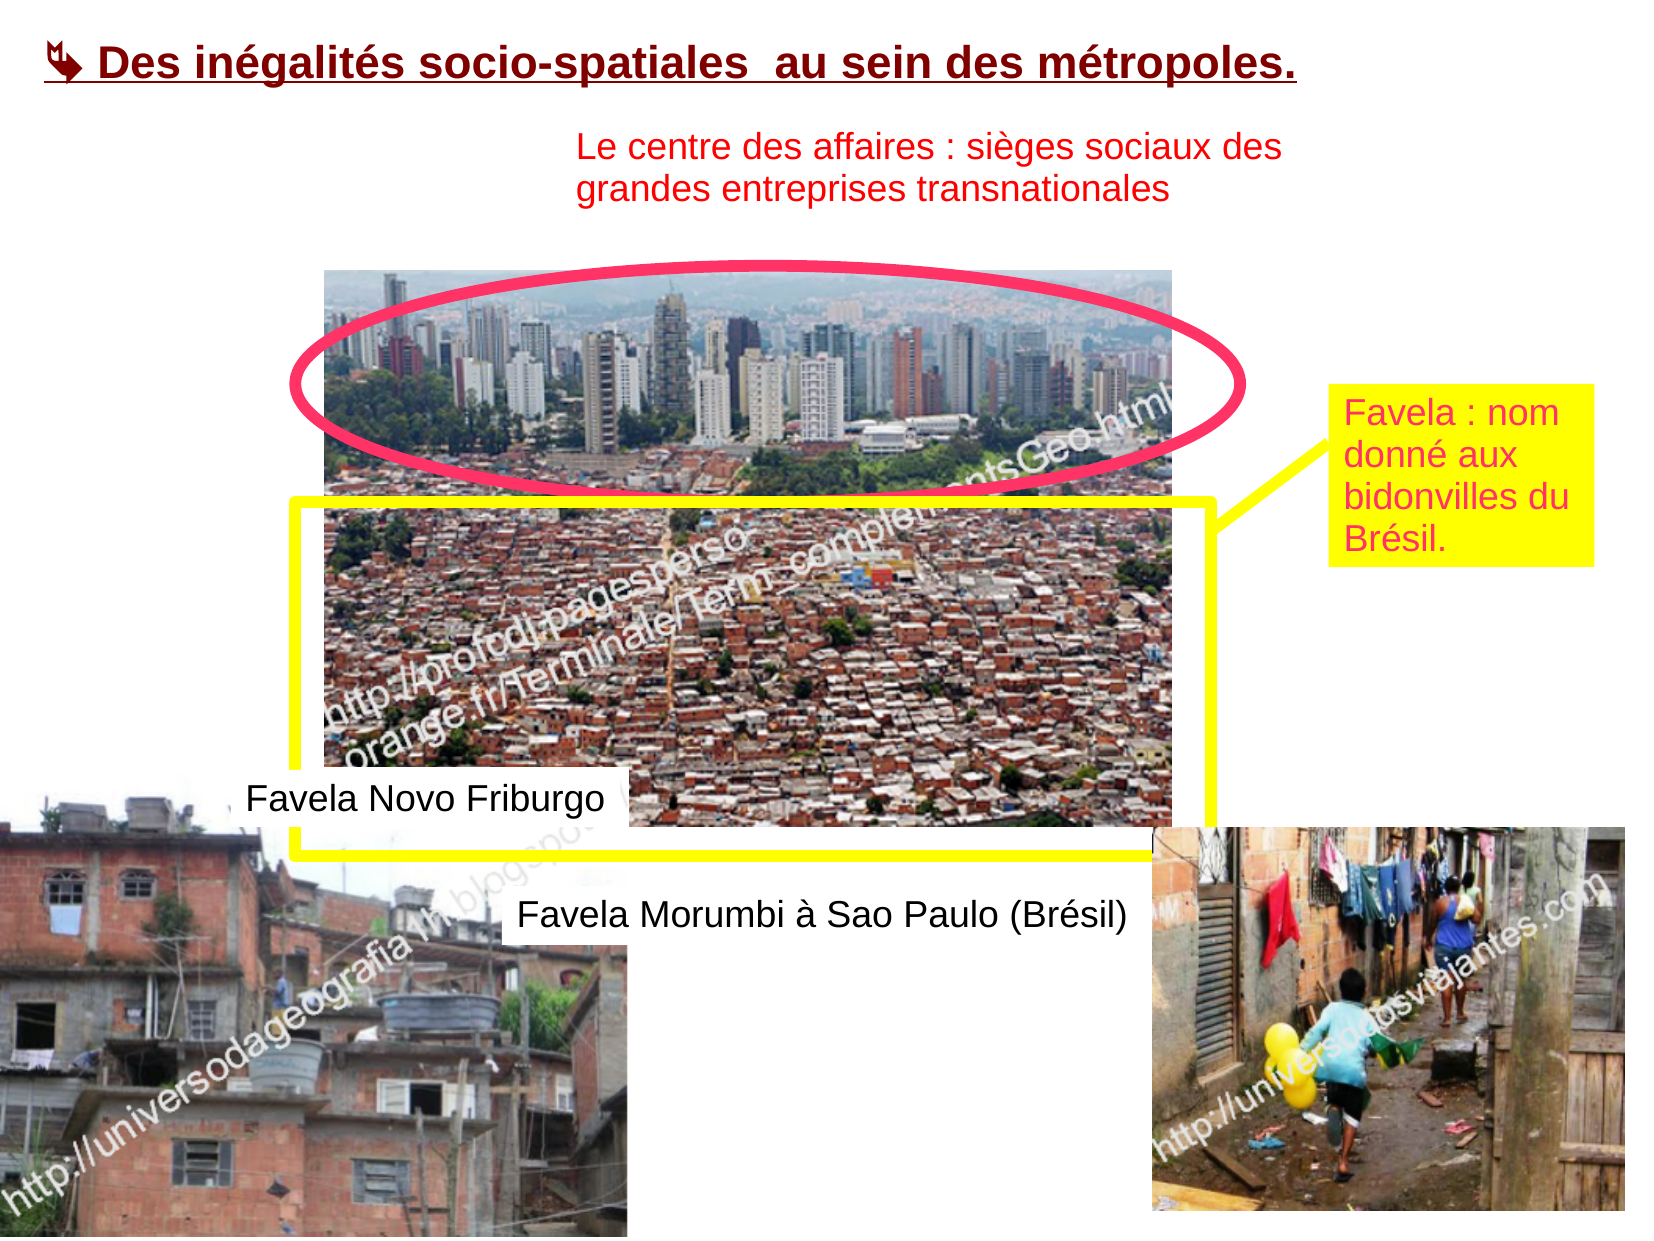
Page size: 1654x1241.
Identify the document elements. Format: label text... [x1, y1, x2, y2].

picture [0, 767, 629, 1237]
text_box  Des inégalités socio-spatiales au sein des métropoles. [29, 29, 1359, 97]
picture [324, 272, 1172, 496]
picture [983, 452, 1172, 496]
picture [301, 508, 1625, 1211]
picture [324, 270, 566, 335]
picture [324, 433, 552, 496]
text_box Favela Morumbi à Sao Paulo (Brésil) [501, 885, 1152, 945]
text_box Favela Novo Friburgo [230, 769, 621, 827]
text_box Le centre des affaires : sièges sociaux des grandes entreprises transnationales [561, 118, 1300, 218]
text_box Favela : nom donné aux bidonvilles du Brésil. [1328, 383, 1595, 567]
picture [969, 270, 1172, 315]
